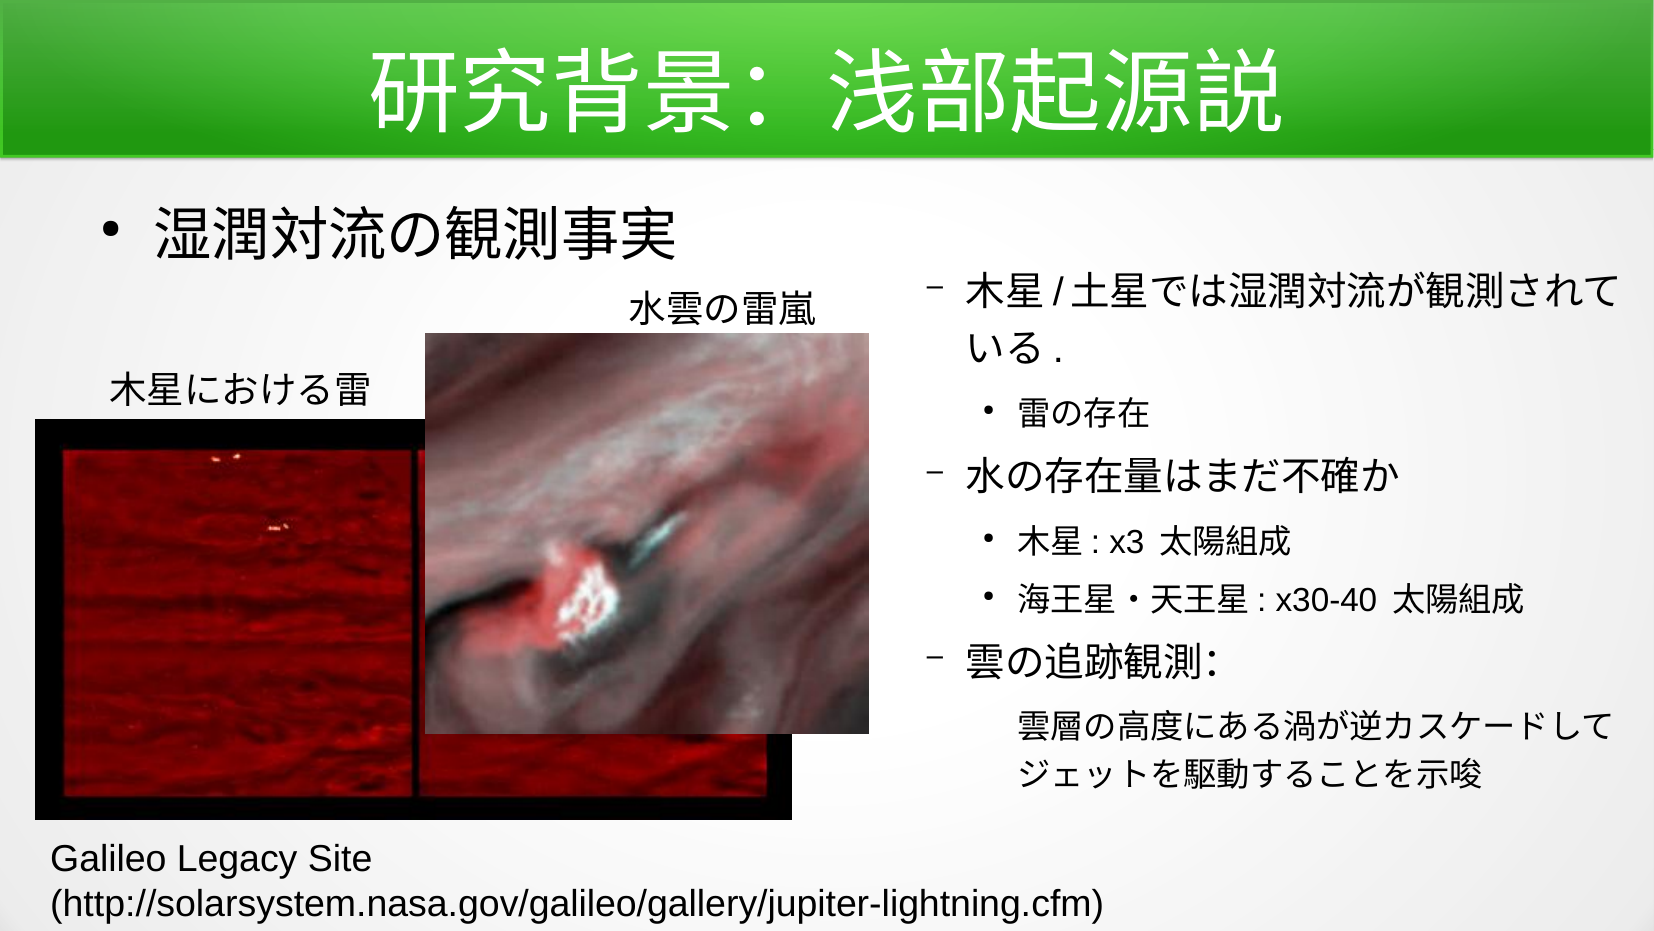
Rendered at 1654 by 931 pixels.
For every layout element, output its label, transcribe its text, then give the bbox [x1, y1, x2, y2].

text_box Galileo Legacy Site (http://solarsystem.nasa.gov/galileo/gallery/jupiter-lightning.cfm) [35, 820, 1276, 922]
title 研究背景：浅部起源説 [82, 32, 1571, 140]
list 湿潤対流の観測事実 [82, 188, 875, 419]
list 木星/土星では湿潤対流が観測されている. 雷の存在 水の存在量はまだ不確か 木星: x3 太陽組成 海王星・天王星: x30-40 太陽組成 雲の追跡観測： 雲層の高度にある渦が逆カスケードしてジェットを駆動することを示唆 [862, 259, 1642, 800]
text_box 水雲の雷嵐 [614, 271, 862, 331]
picture [35, 333, 862, 820]
text_box 木星における雷 [94, 352, 426, 411]
